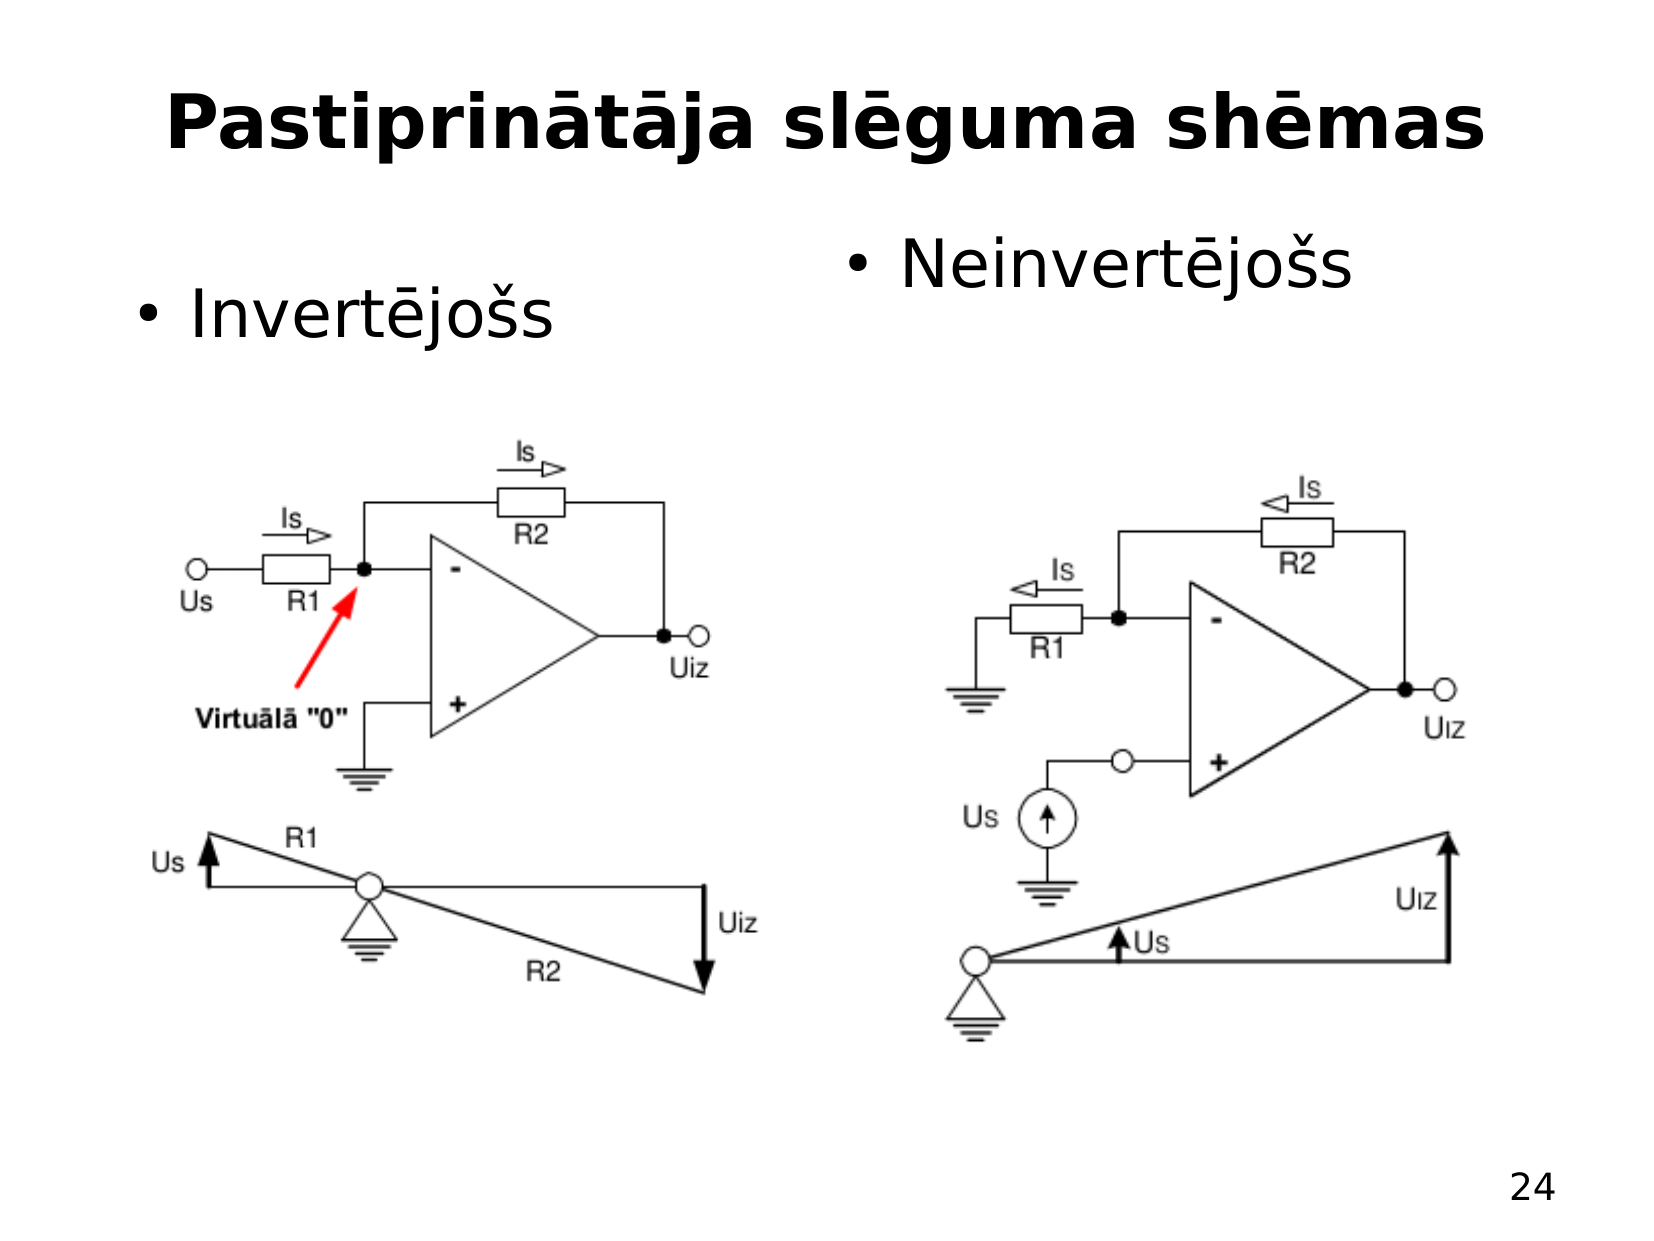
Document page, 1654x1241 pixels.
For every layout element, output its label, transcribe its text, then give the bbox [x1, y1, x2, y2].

picture [930, 440, 1482, 1079]
picture [137, 413, 793, 1020]
list Neinvertējošs [828, 225, 1539, 683]
list Invertējošs [118, 275, 828, 619]
title Pastiprinātāja slēguma shēmas [82, 20, 1571, 225]
